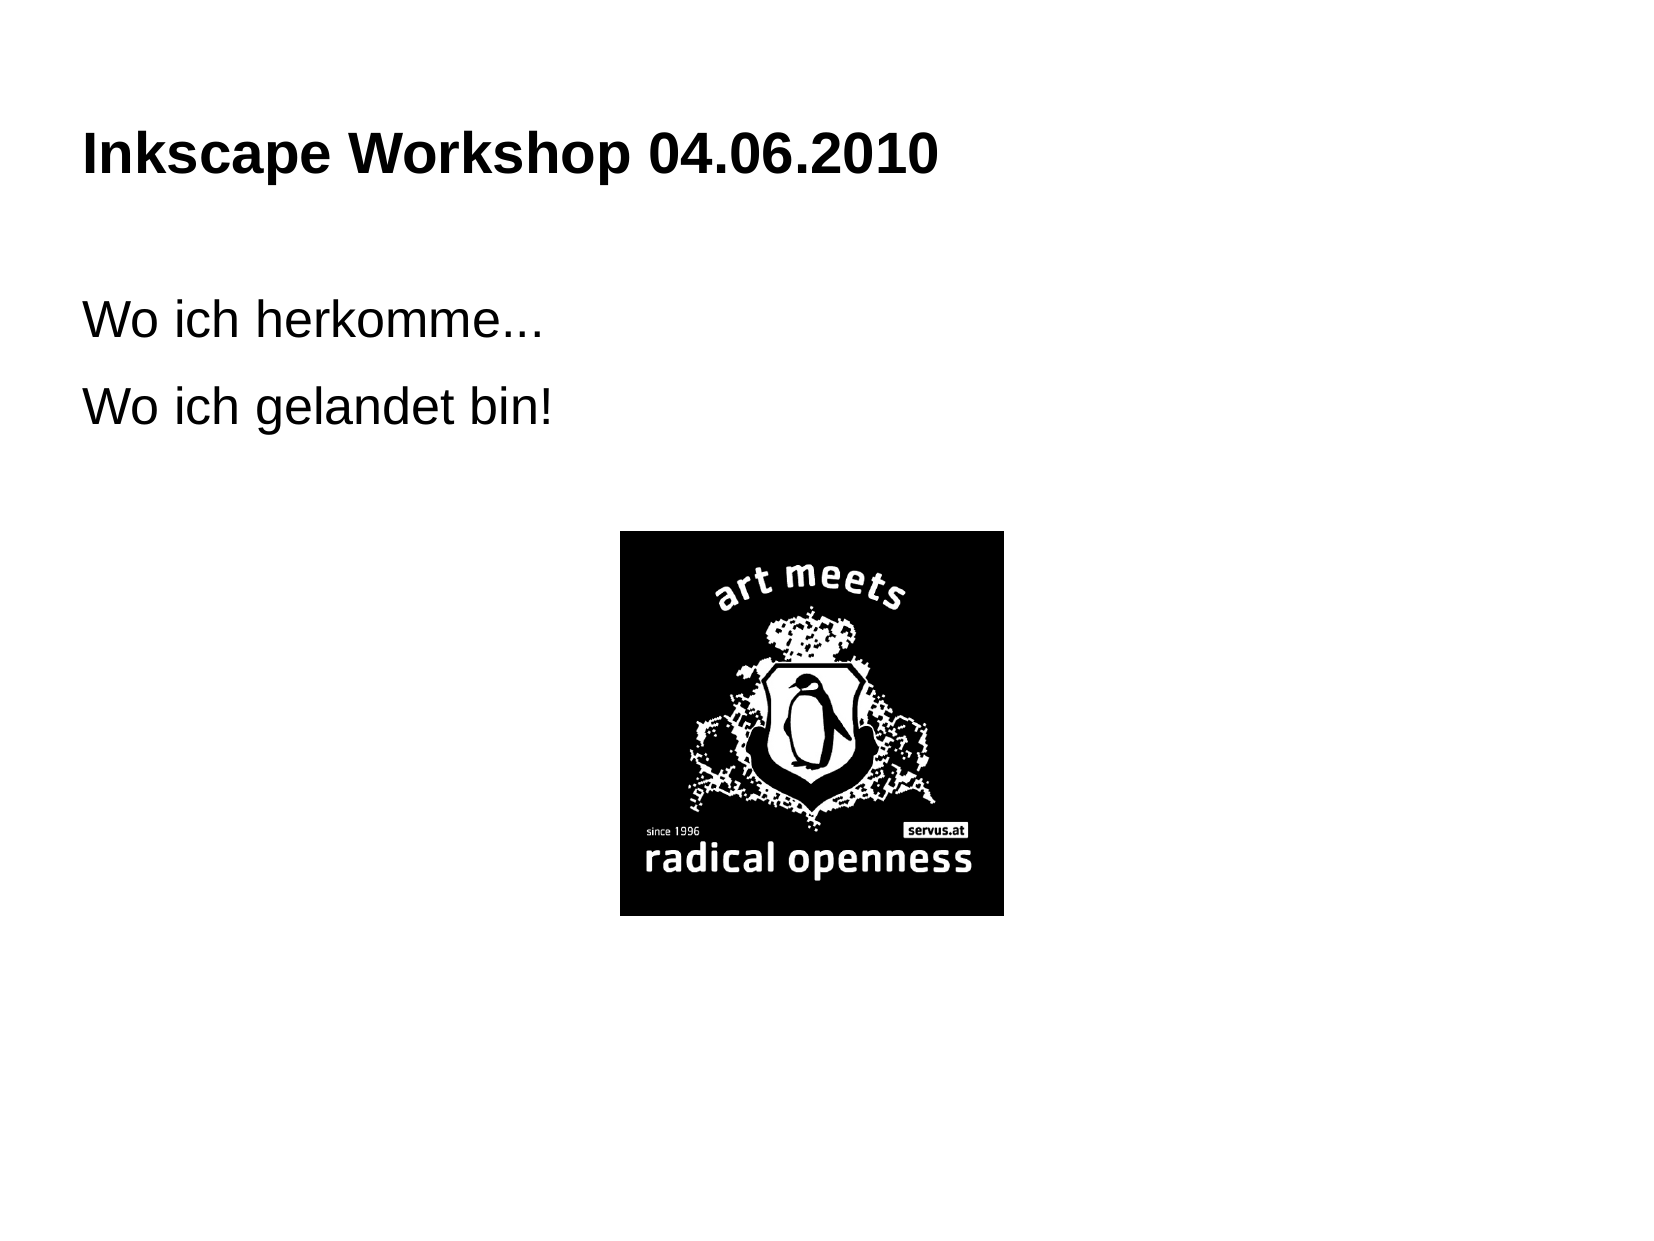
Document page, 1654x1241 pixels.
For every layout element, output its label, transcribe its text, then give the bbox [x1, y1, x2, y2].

list Wo ich herkomme... Wo ich gelandet bin! [82, 290, 1571, 1094]
picture [620, 531, 1004, 916]
title Inkscape Workshop 04.06.2010 [82, 49, 1571, 257]
